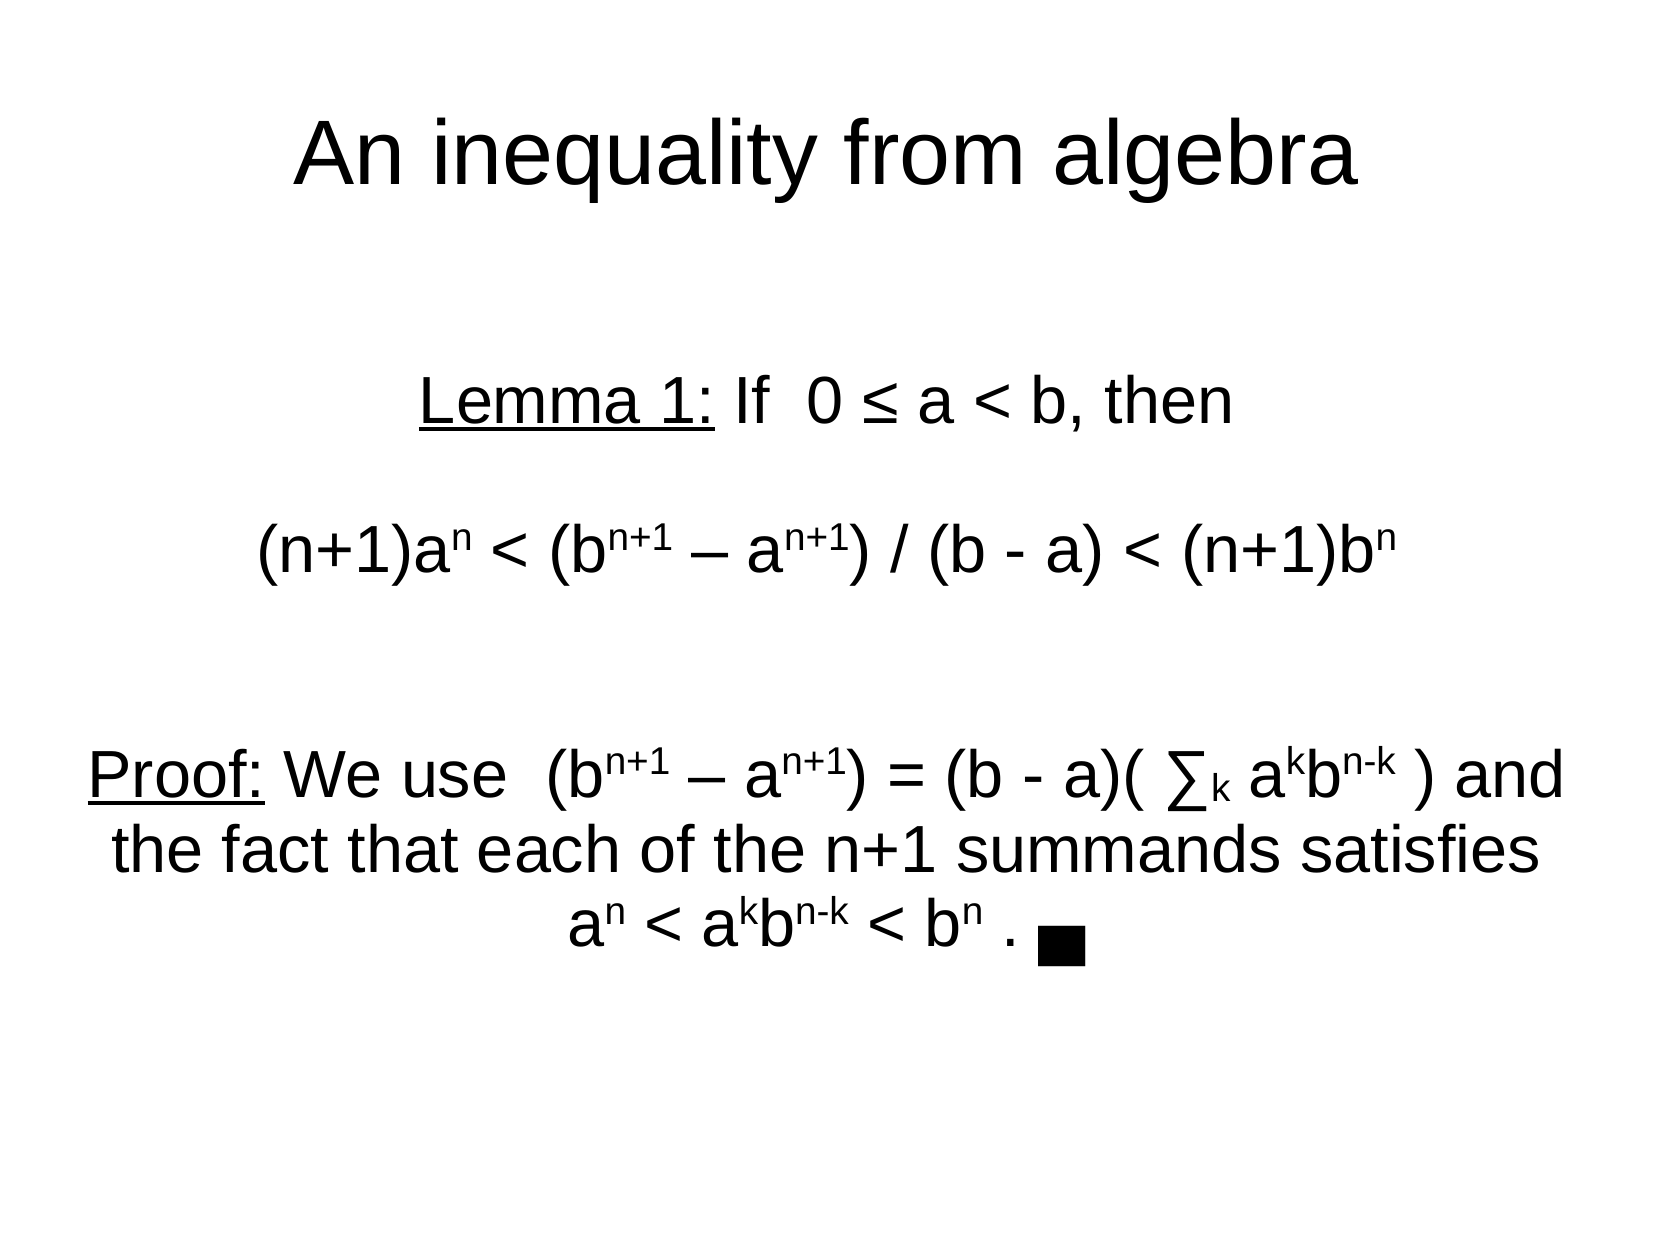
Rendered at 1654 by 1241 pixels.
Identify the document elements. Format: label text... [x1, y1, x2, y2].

title An inequality from algebra [82, 49, 1571, 257]
subtitle Lemma 1: If 0 ≤ a < b, then (n+1)an < (bn+1 – an+1) / (b - a) < (n+1)bn Proof: We use (bn+1 – an+1) = (b - a)( ∑k akbn-k ) and the fact that each of the n+1 summands satisfies an < akbn-k < bn . ▄ [82, 297, 1571, 1102]
